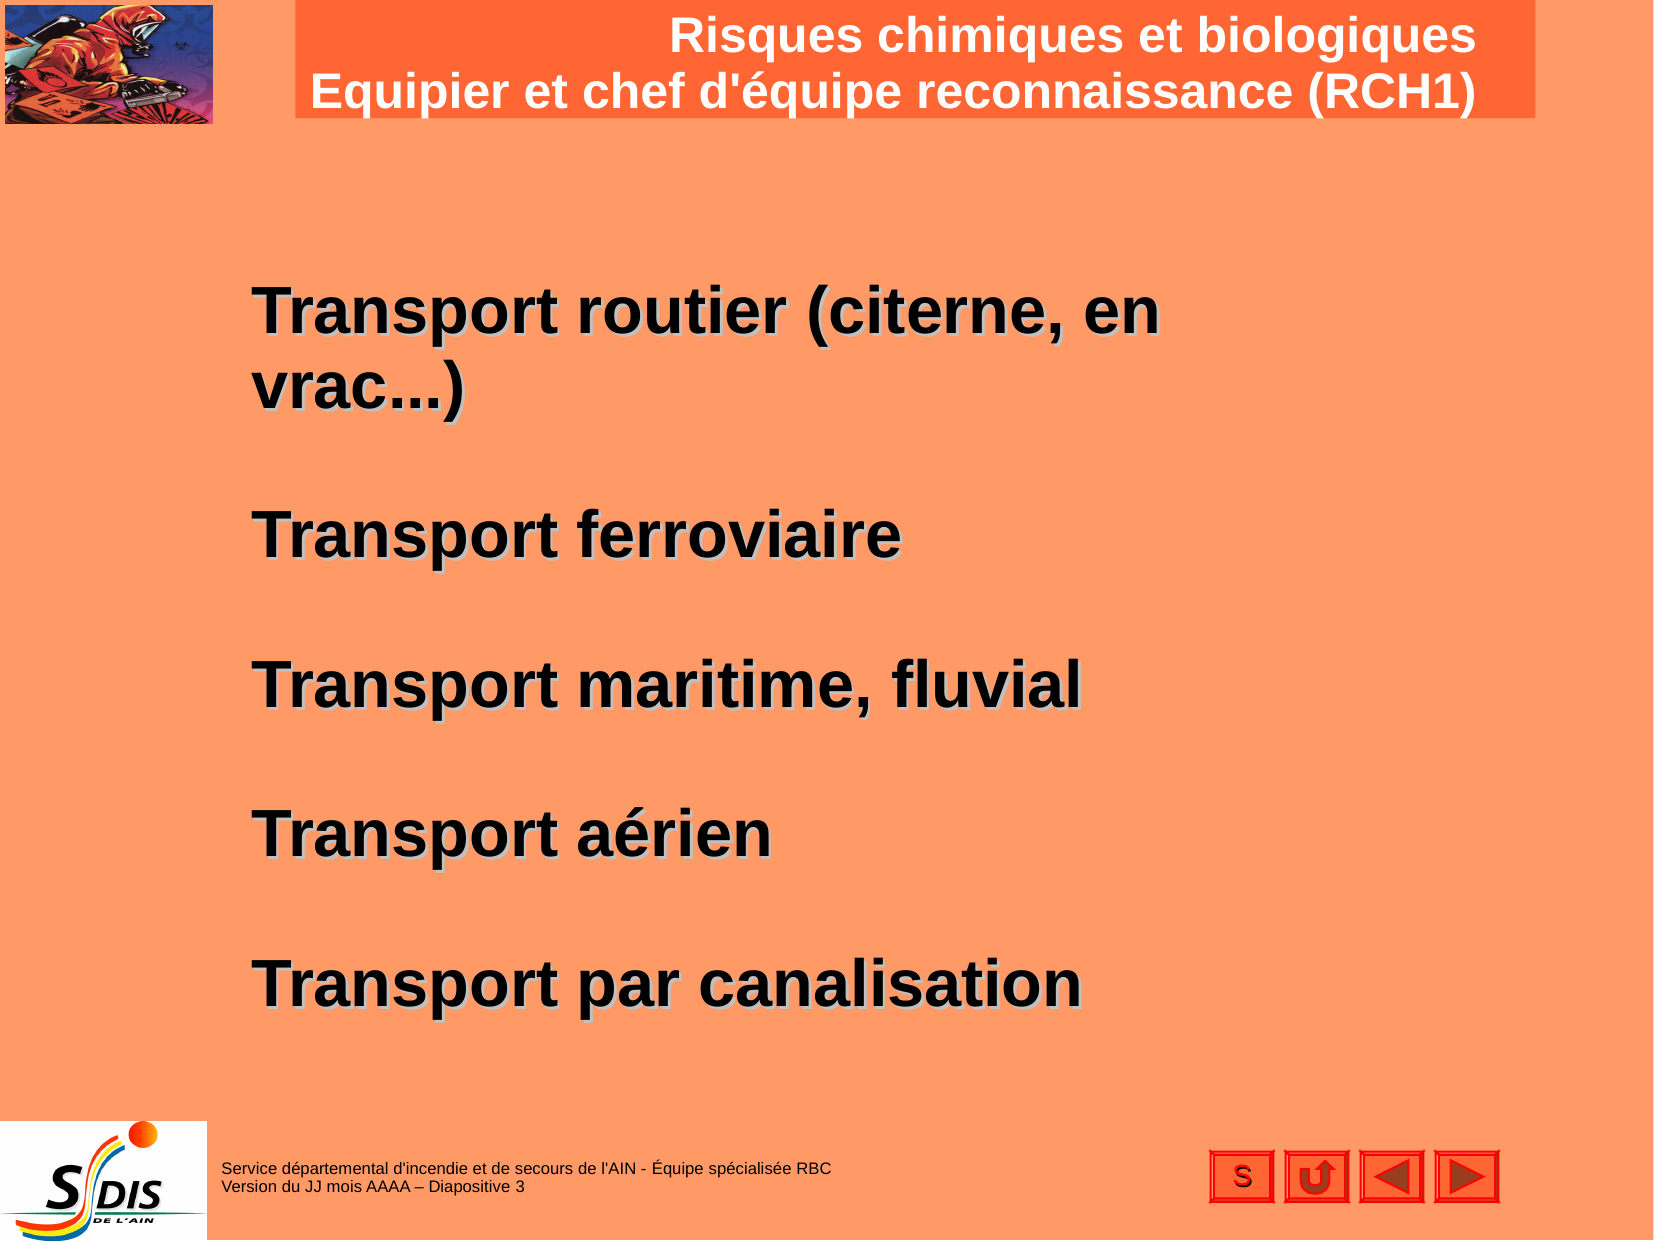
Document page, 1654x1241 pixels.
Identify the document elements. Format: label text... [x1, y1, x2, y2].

picture [0, 1121, 207, 1241]
text_box [1212, 1151, 1274, 1202]
picture [5, 5, 213, 124]
text_box [1437, 1151, 1499, 1202]
text_box [1362, 1151, 1424, 1202]
text_box Transport routier (citerne, en vrac...) Transport ferroviaire Transport maritime, fluvial Transport aérien Transport par canalisation [236, 265, 1300, 1029]
text_box [1287, 1151, 1349, 1202]
text_box S [1217, 1151, 1267, 1200]
